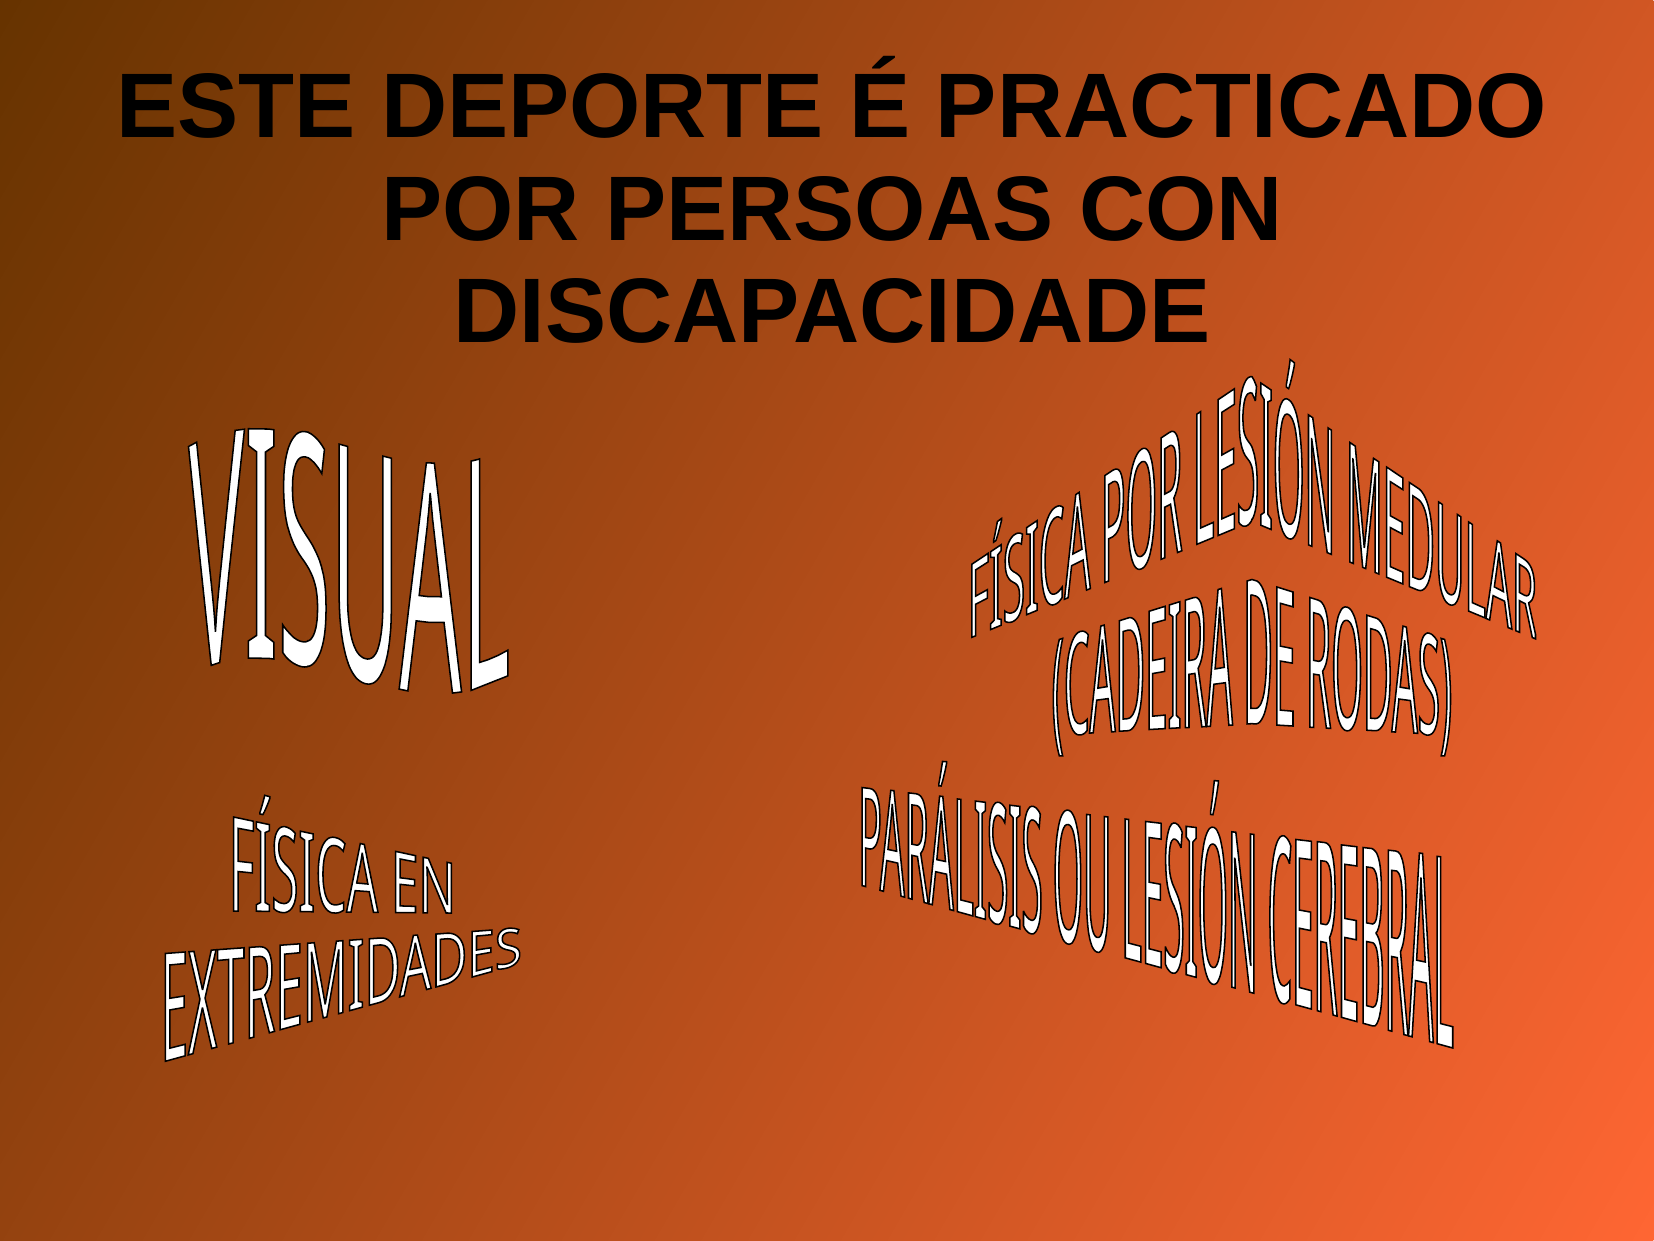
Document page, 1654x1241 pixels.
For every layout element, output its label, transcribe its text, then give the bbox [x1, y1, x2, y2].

text_box PARÁLISIS OU LESIÓN CEREBRAL [1023, 806, 1041, 934]
text_box VISUAL [399, 462, 462, 694]
text_box PARÁLISIS OU LESIÓN CEREBRAL [1009, 805, 1020, 929]
text_box FÍSICA POR LESIÓN MEDULAR (CADEIRA DE RODAS) [1104, 469, 1124, 583]
text_box PARÁLISIS OU LESIÓN CEREBRAL [1295, 839, 1312, 1010]
text_box FÍSICA POR LESIÓN MEDULAR (CADEIRA DE RODAS) [1515, 553, 1536, 639]
text_box PARÁLISIS OU LESIÓN CEREBRAL [1125, 819, 1141, 963]
text_box PARÁLISIS OU LESIÓN CEREBRAL [957, 798, 973, 916]
text_box VISUAL [282, 431, 327, 668]
text_box FÍSICA EN EXTREMIDADES [423, 857, 452, 914]
text_box FÍSICA POR LESIÓN MEDULAR (CADEIRA DE RODAS) [1064, 492, 1091, 600]
text_box FÍSICA POR LESIÓN MEDULAR (CADEIRA DE RODAS) [990, 544, 1002, 630]
text_box FÍSICA EN EXTREMIDADES [349, 939, 363, 1011]
text_box FÍSICA EN EXTREMIDADES [233, 817, 254, 912]
text_box FÍSICA EN EXTREMIDADES [497, 928, 520, 970]
text_box FÍSICA POR LESIÓN MEDULAR (CADEIRA DE RODAS) [1468, 521, 1512, 630]
text_box FÍSICA POR LESIÓN MEDULAR (CADEIRA DE RODAS) [1409, 482, 1433, 591]
text_box FÍSICA EN EXTREMIDADES [395, 851, 416, 913]
text_box FÍSICA POR LESIÓN MEDULAR (CADEIRA DE RODAS) [1127, 448, 1155, 570]
text_box FÍSICA POR LESIÓN MEDULAR (CADEIRA DE RODAS) [1004, 533, 1024, 623]
text_box FÍSICA POR LESIÓN MEDULAR (CADEIRA DE RODAS) [1218, 388, 1235, 536]
text_box FÍSICA EN EXTREMIDADES [280, 943, 300, 1030]
text_box FÍSICA POR LESIÓN MEDULAR (CADEIRA DE RODAS) [1333, 606, 1361, 731]
text_box FÍSICA EN EXTREMIDADES [307, 940, 343, 1023]
text_box FÍSICA POR LESIÓN MEDULAR (CADEIRA DE RODAS) [1041, 505, 1064, 606]
text_box FÍSICA POR LESIÓN MEDULAR (CADEIRA DE RODAS) [1275, 398, 1303, 540]
text_box FÍSICA POR LESIÓN MEDULAR (CADEIRA DE RODAS) [1053, 638, 1063, 756]
text_box PARÁLISIS OU LESIÓN CEREBRAL [879, 790, 905, 898]
text_box FÍSICA EN EXTREMIDADES [300, 831, 314, 912]
text_box PARÁLISIS OU LESIÓN CEREBRAL [1231, 831, 1254, 994]
text_box FÍSICA POR LESIÓN MEDULAR (CADEIRA DE RODAS) [1366, 615, 1391, 731]
text_box FÍSICA EN EXTREMIDADES [273, 826, 297, 913]
text_box PARÁLISIS OU LESIÓN CEREBRAL [1341, 844, 1357, 1022]
text_box PARÁLISIS OU LESIÓN CEREBRAL [1186, 826, 1197, 978]
text_box FÍSICA POR LESIÓN MEDULAR (CADEIRA DE RODAS) [1161, 431, 1182, 560]
text_box FÍSICA EN EXTREMIDADES [256, 821, 270, 912]
text_box FÍSICA POR LESIÓN MEDULAR (CADEIRA DE RODAS) [1349, 442, 1379, 575]
text_box FÍSICA EN EXTREMIDADES [165, 952, 186, 1062]
text_box FÍSICA EN EXTREMIDADES [249, 946, 275, 1039]
text_box FÍSICA POR LESIÓN MEDULAR (CADEIRA DE RODAS) [1169, 601, 1180, 729]
text_box PARÁLISIS OU LESIÓN CEREBRAL [975, 801, 986, 920]
text_box PARÁLISIS OU LESIÓN CEREBRAL [1055, 810, 1081, 945]
text_box FÍSICA EN EXTREMIDADES [369, 938, 398, 1006]
text_box FÍSICA POR LESIÓN MEDULAR (CADEIRA DE RODAS) [1119, 617, 1143, 732]
text_box FÍSICA EN EXTREMIDADES [399, 935, 432, 997]
text_box FÍSICA POR LESIÓN MEDULAR (CADEIRA DE RODAS) [1185, 588, 1233, 728]
text_box FÍSICA EN EXTREMIDADES [318, 837, 346, 914]
text_box ESTE DEPORTE É PRACTICADO POR PERSOAS CON DISCAPACIDADE [35, 47, 1630, 370]
text_box PARÁLISIS OU LESIÓN CEREBRAL [1165, 822, 1183, 974]
text_box PARÁLISIS OU LESIÓN CEREBRAL [1145, 821, 1162, 968]
text_box VISUAL [471, 458, 508, 691]
text_box FÍSICA EN EXTREMIDADES [472, 930, 492, 978]
text_box PARÁLISIS OU LESIÓN CEREBRAL [989, 802, 1007, 925]
text_box FÍSICA POR LESIÓN MEDULAR (CADEIRA DE RODAS) [1196, 411, 1214, 545]
text_box FÍSICA POR LESIÓN MEDULAR (CADEIRA DE RODAS) [1438, 501, 1461, 606]
text_box FÍSICA EN EXTREMIDADES [346, 843, 379, 913]
text_box FÍSICA POR LESIÓN MEDULAR (CADEIRA DE RODAS) [1247, 579, 1271, 724]
text_box FÍSICA POR LESIÓN MEDULAR (CADEIRA DE RODAS) [1089, 625, 1116, 734]
text_box PARÁLISIS OU LESIÓN CEREBRAL [1437, 856, 1453, 1048]
text_box FÍSICA POR LESIÓN MEDULAR (CADEIRA DE RODAS) [1149, 606, 1166, 730]
text_box PARÁLISIS OU LESIÓN CEREBRAL [1363, 847, 1383, 1026]
text_box PARÁLISIS OU LESIÓN CEREBRAL [1200, 827, 1226, 985]
text_box PARÁLISIS OU LESIÓN CEREBRAL [1086, 814, 1108, 953]
text_box FÍSICA POR LESIÓN MEDULAR (CADEIRA DE RODAS) [1066, 631, 1089, 735]
text_box FÍSICA POR LESIÓN MEDULAR (CADEIRA DE RODAS) [1441, 638, 1451, 756]
text_box FÍSICA POR LESIÓN MEDULAR (CADEIRA DE RODAS) [1260, 382, 1272, 530]
text_box FÍSICA POR LESIÓN MEDULAR (CADEIRA DE RODAS) [1026, 520, 1038, 615]
text_box PARÁLISIS OU LESIÓN CEREBRAL [862, 787, 880, 887]
text_box FÍSICA EN EXTREMIDADES [436, 933, 465, 987]
text_box PARÁLISIS OU LESIÓN CEREBRAL [908, 792, 954, 911]
text_box PARÁLISIS OU LESIÓN CEREBRAL [1388, 850, 1434, 1043]
text_box VISUAL [248, 428, 274, 659]
text_box FÍSICA POR LESIÓN MEDULAR (CADEIRA DE RODAS) [1308, 414, 1332, 555]
text_box PARÁLISIS OU LESIÓN CEREBRAL [1317, 841, 1338, 1017]
text_box FÍSICA POR LESIÓN MEDULAR (CADEIRA DE RODAS) [1309, 597, 1331, 729]
text_box FÍSICA POR LESIÓN MEDULAR (CADEIRA DE RODAS) [1276, 586, 1294, 727]
text_box PARÁLISIS OU LESIÓN CEREBRAL [1269, 835, 1291, 1004]
text_box VISUAL [188, 429, 245, 666]
text_box FÍSICA POR LESIÓN MEDULAR (CADEIRA DE RODAS) [1238, 376, 1258, 527]
text_box FÍSICA POR LESIÓN MEDULAR (CADEIRA DE RODAS) [1391, 626, 1418, 734]
text_box FÍSICA EN EXTREMIDADES [188, 947, 245, 1055]
text_box FÍSICA POR LESIÓN MEDULAR (CADEIRA DE RODAS) [1419, 633, 1439, 736]
text_box FÍSICA POR LESIÓN MEDULAR (CADEIRA DE RODAS) [971, 553, 989, 638]
text_box VISUAL [339, 444, 392, 685]
text_box FÍSICA POR LESIÓN MEDULAR (CADEIRA DE RODAS) [1386, 467, 1403, 584]
